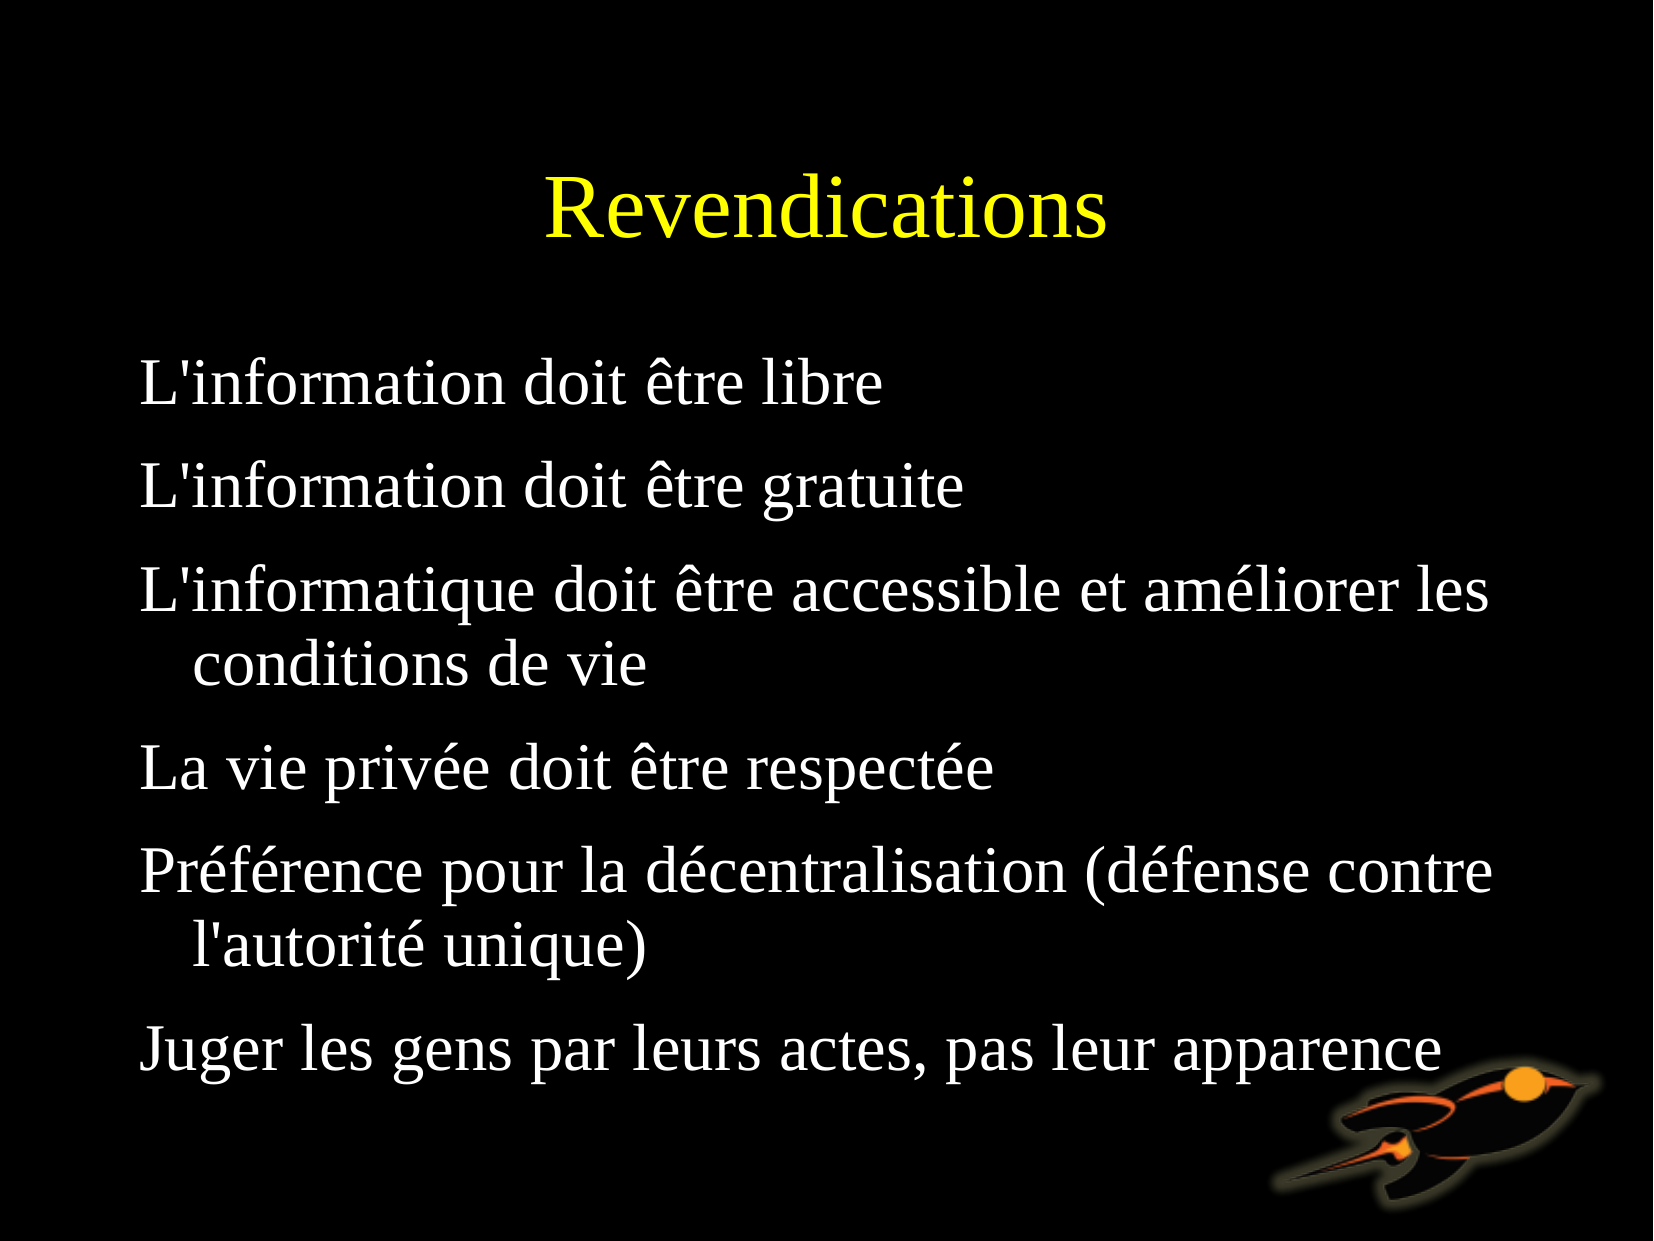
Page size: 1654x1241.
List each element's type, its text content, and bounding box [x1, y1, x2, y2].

list L'information doit être libre L'information doit être gratuite L'informatique doit être accessible et améliorer les conditions de vie La vie privée doit être respectée Préférence pour la décentralisation (défense contre l'autorité unique) Juger les gens par leurs actes, pas leur apparence [121, 344, 1533, 1155]
title Revendications [121, 102, 1533, 311]
picture [1219, 1032, 1653, 1241]
